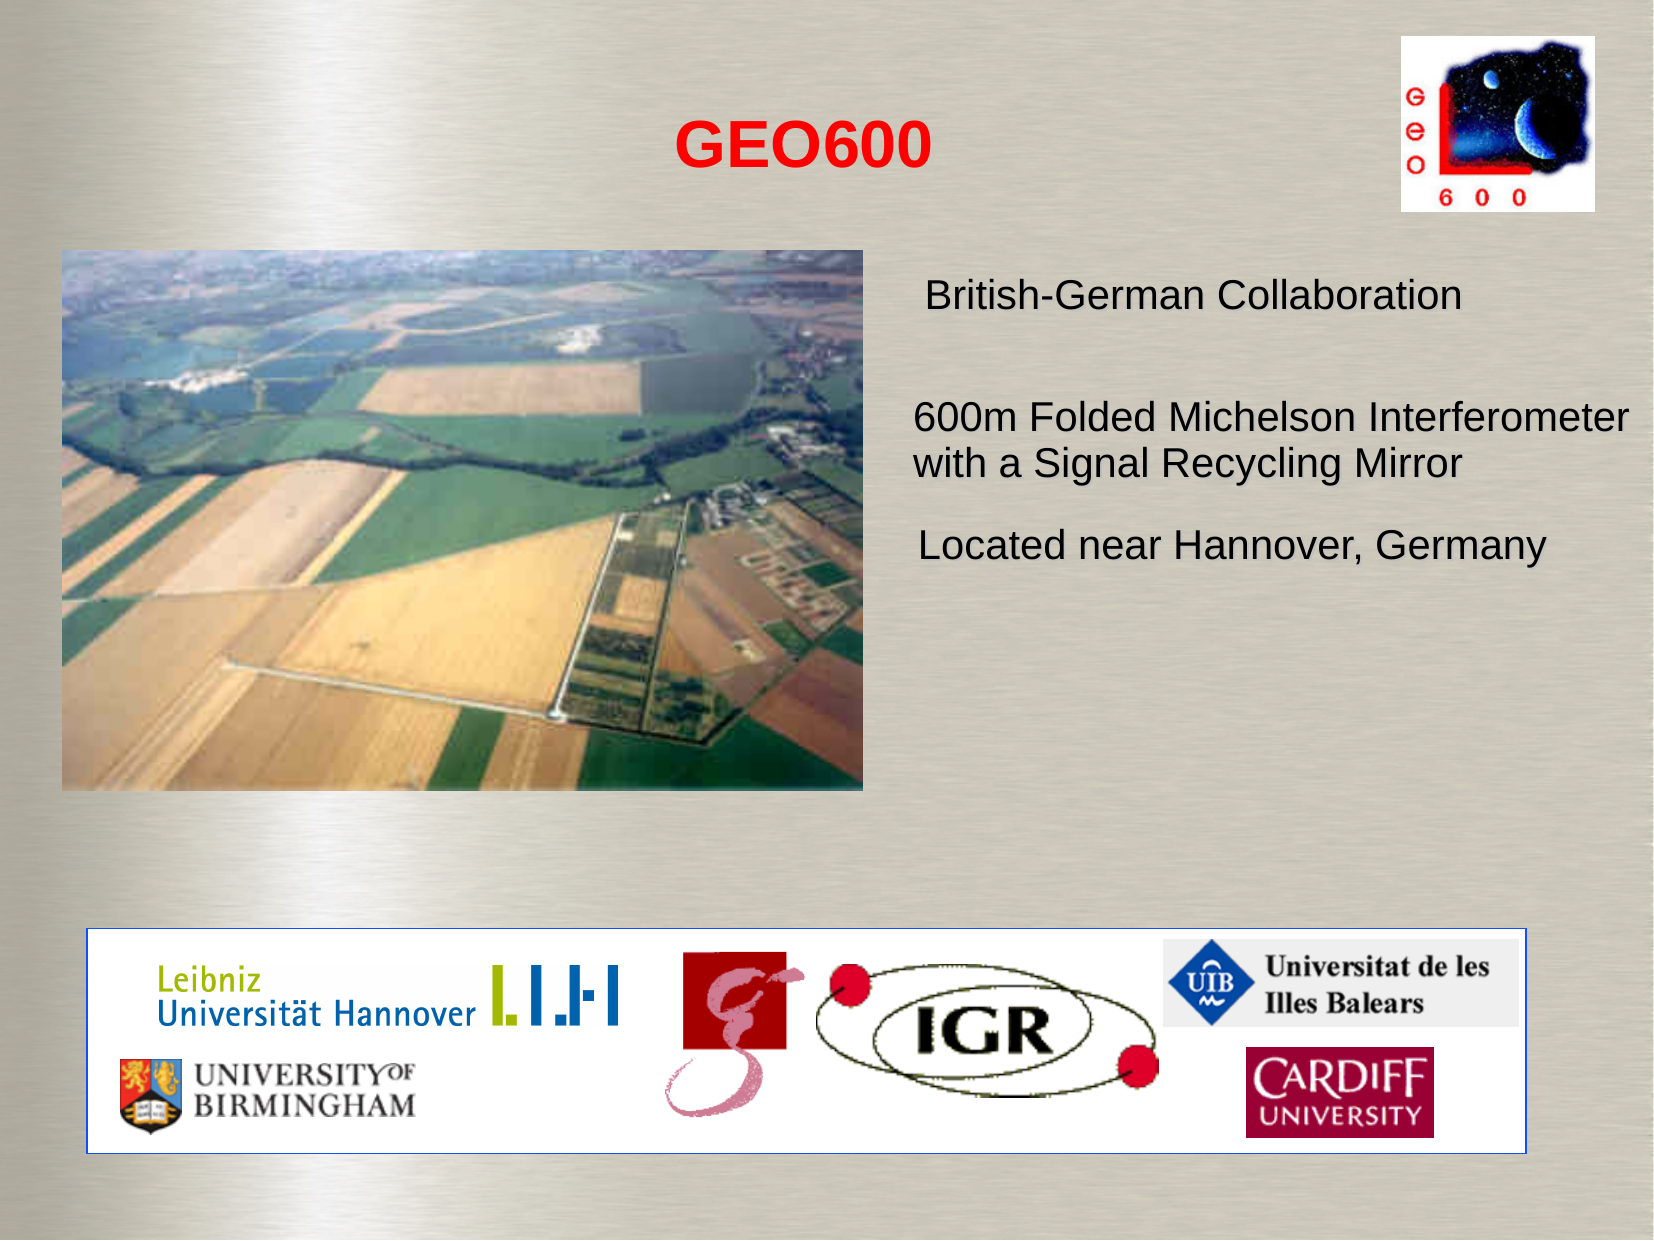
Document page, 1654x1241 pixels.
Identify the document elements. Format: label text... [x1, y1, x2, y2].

text_box GEO600 [149, 98, 1401, 190]
text_box British-German Collaboration [909, 264, 1479, 326]
text_box 600m Folded Michelson Interferometer with a Signal Recycling Mirror [898, 385, 1648, 494]
text_box [87, 928, 1527, 1154]
text_box Located near Hannover, Germany [903, 514, 1564, 577]
picture [0, 0, 1654, 1240]
